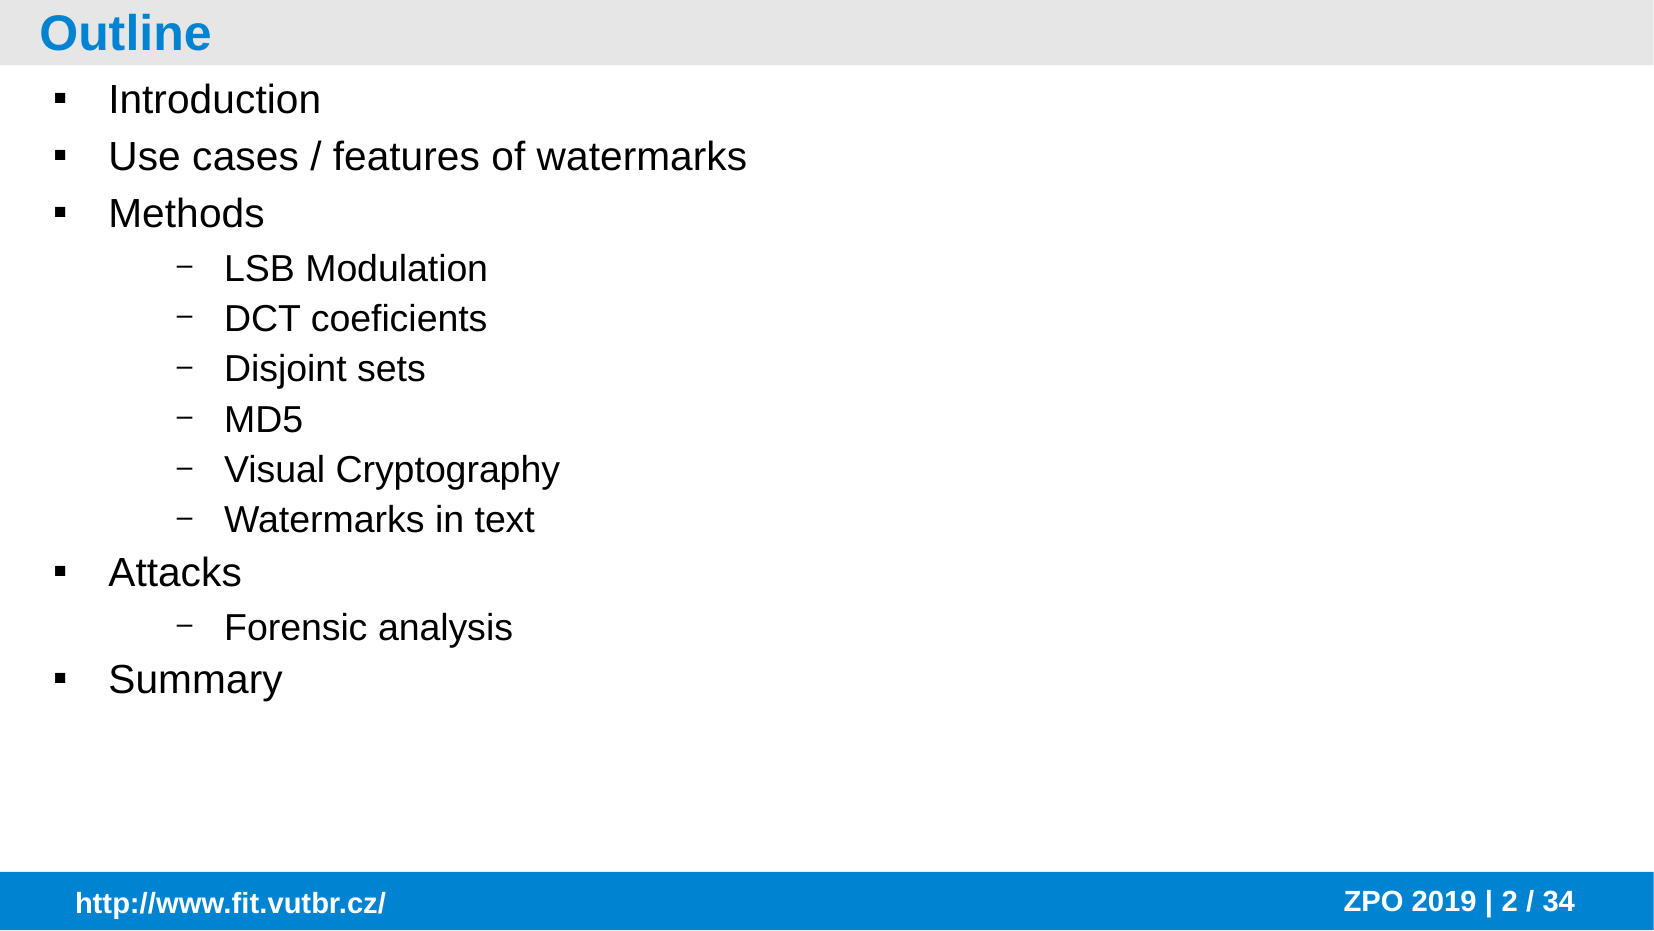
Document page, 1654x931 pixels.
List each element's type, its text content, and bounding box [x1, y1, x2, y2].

list Introduction Use cases / features of watermarks Methods LSB Modulation DCT coeficients Disjoint sets MD5 Visual Cryptography Watermarks in text Attacks Forensic analysis Summary [37, 76, 1613, 703]
title Outline [39, 4, 1615, 61]
